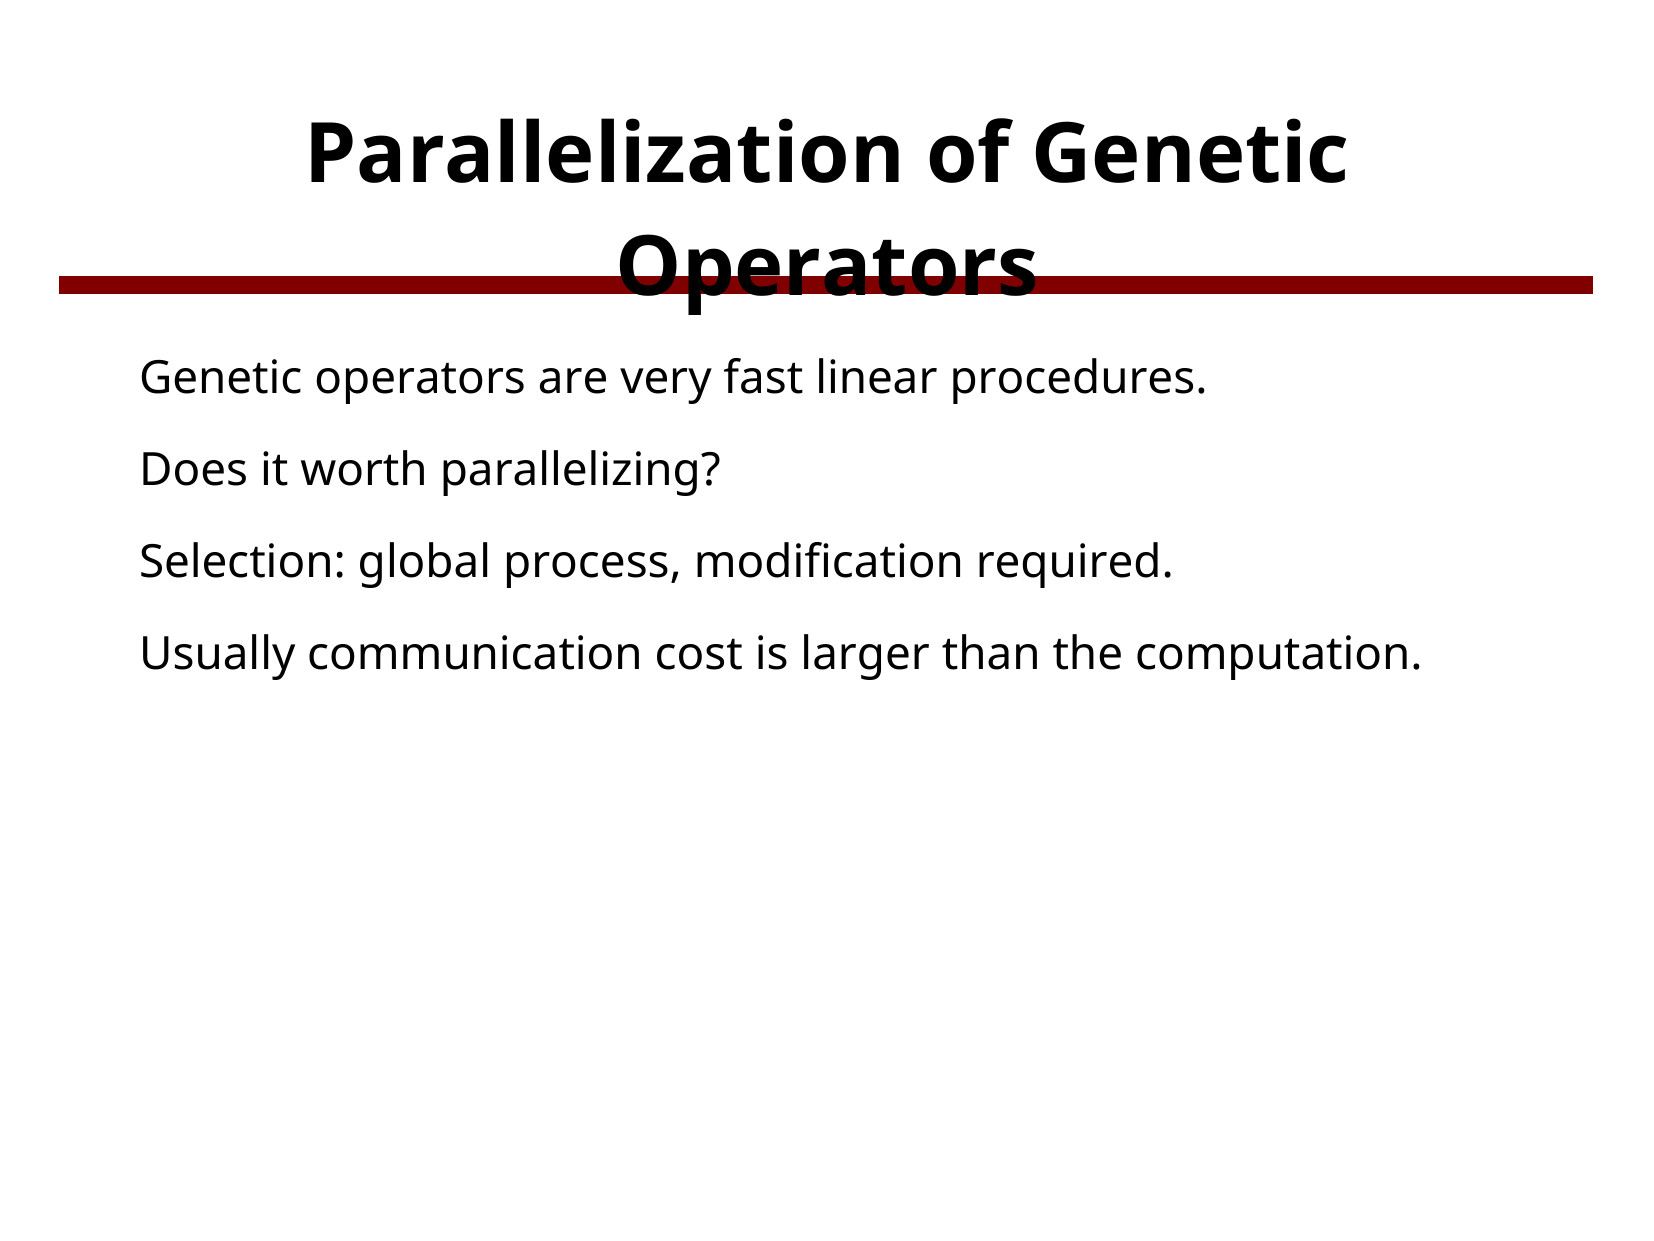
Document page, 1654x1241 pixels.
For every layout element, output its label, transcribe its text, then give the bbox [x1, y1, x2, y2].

list Genetic operators are very fast linear procedures. Does it worth parallelizing? Selection: global process, modification required. Usually communication cost is larger than the computation. [121, 344, 1534, 1127]
title Parallelization of Genetic Operators [121, 102, 1534, 311]
